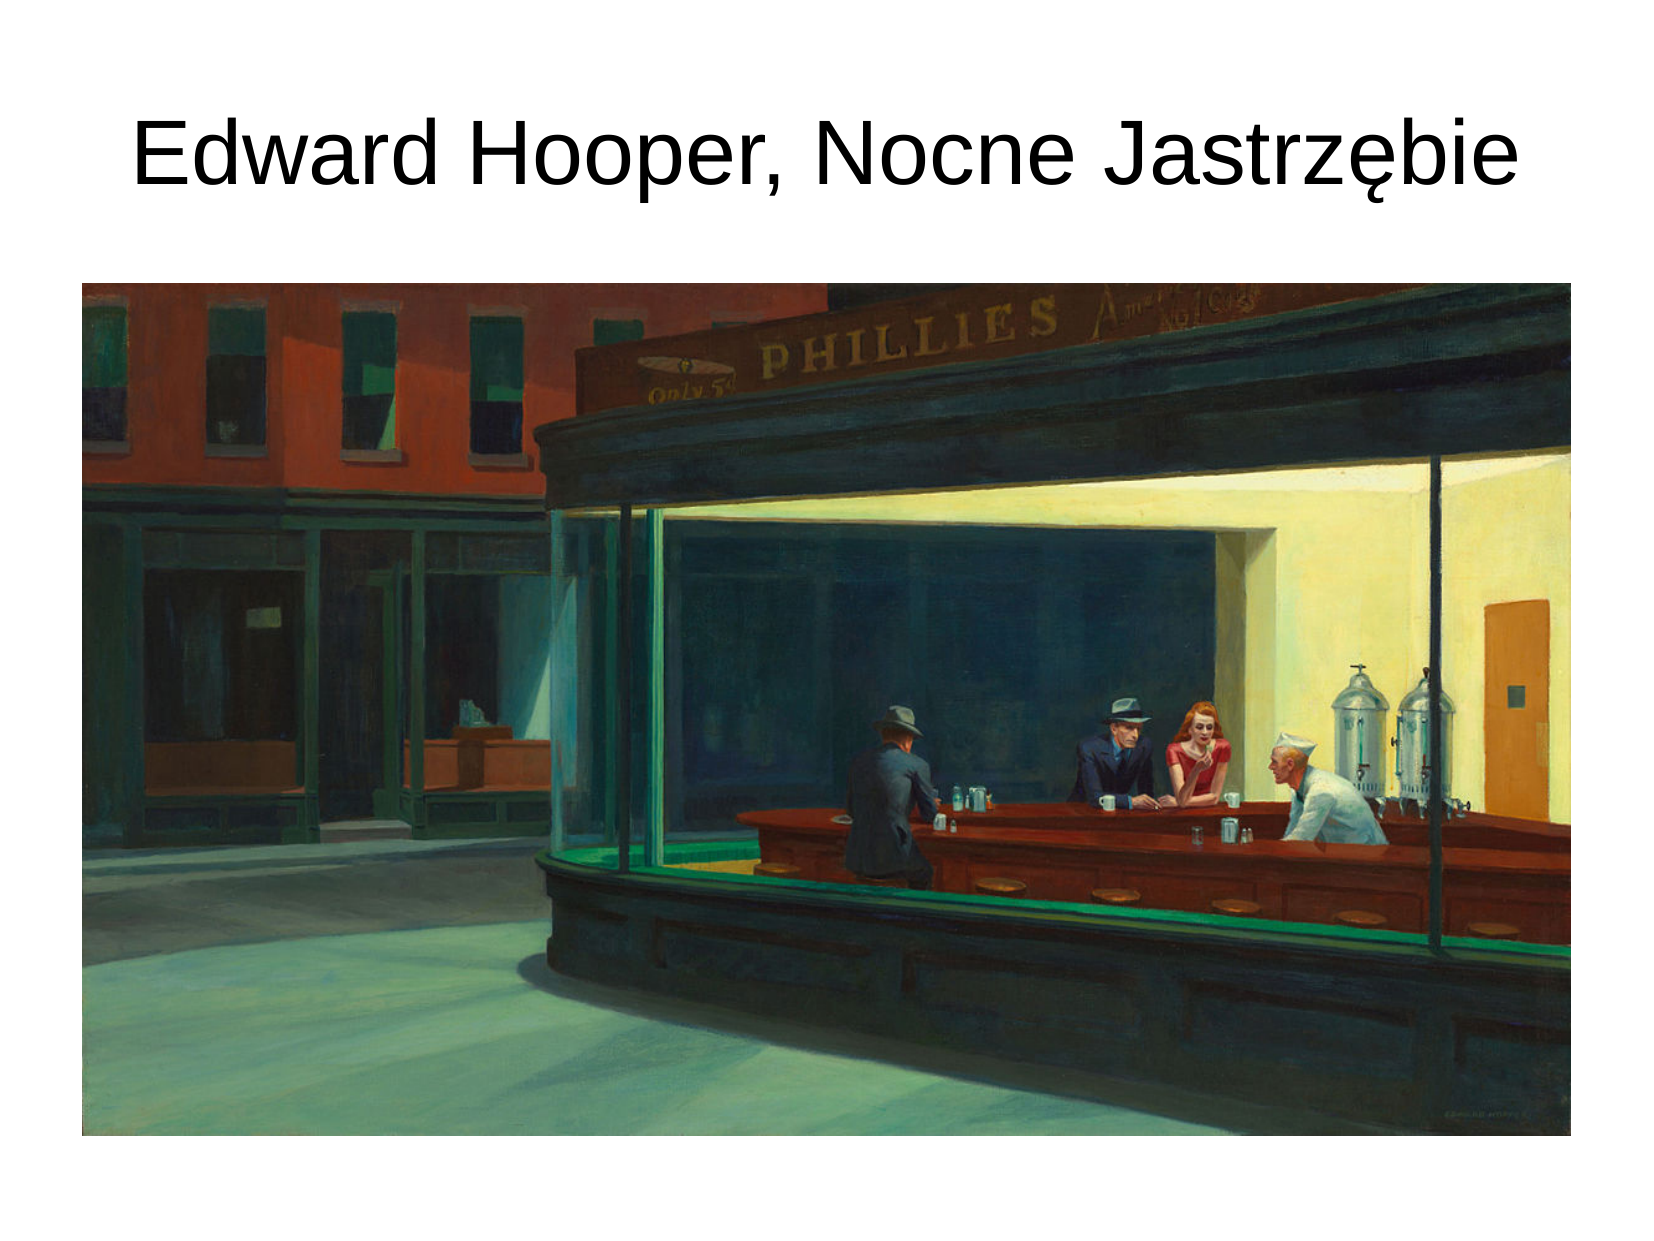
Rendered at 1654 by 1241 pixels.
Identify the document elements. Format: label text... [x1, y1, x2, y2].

picture [82, 283, 1571, 1136]
title Edward Hooper, Nocne Jastrzębie [82, 49, 1571, 257]
